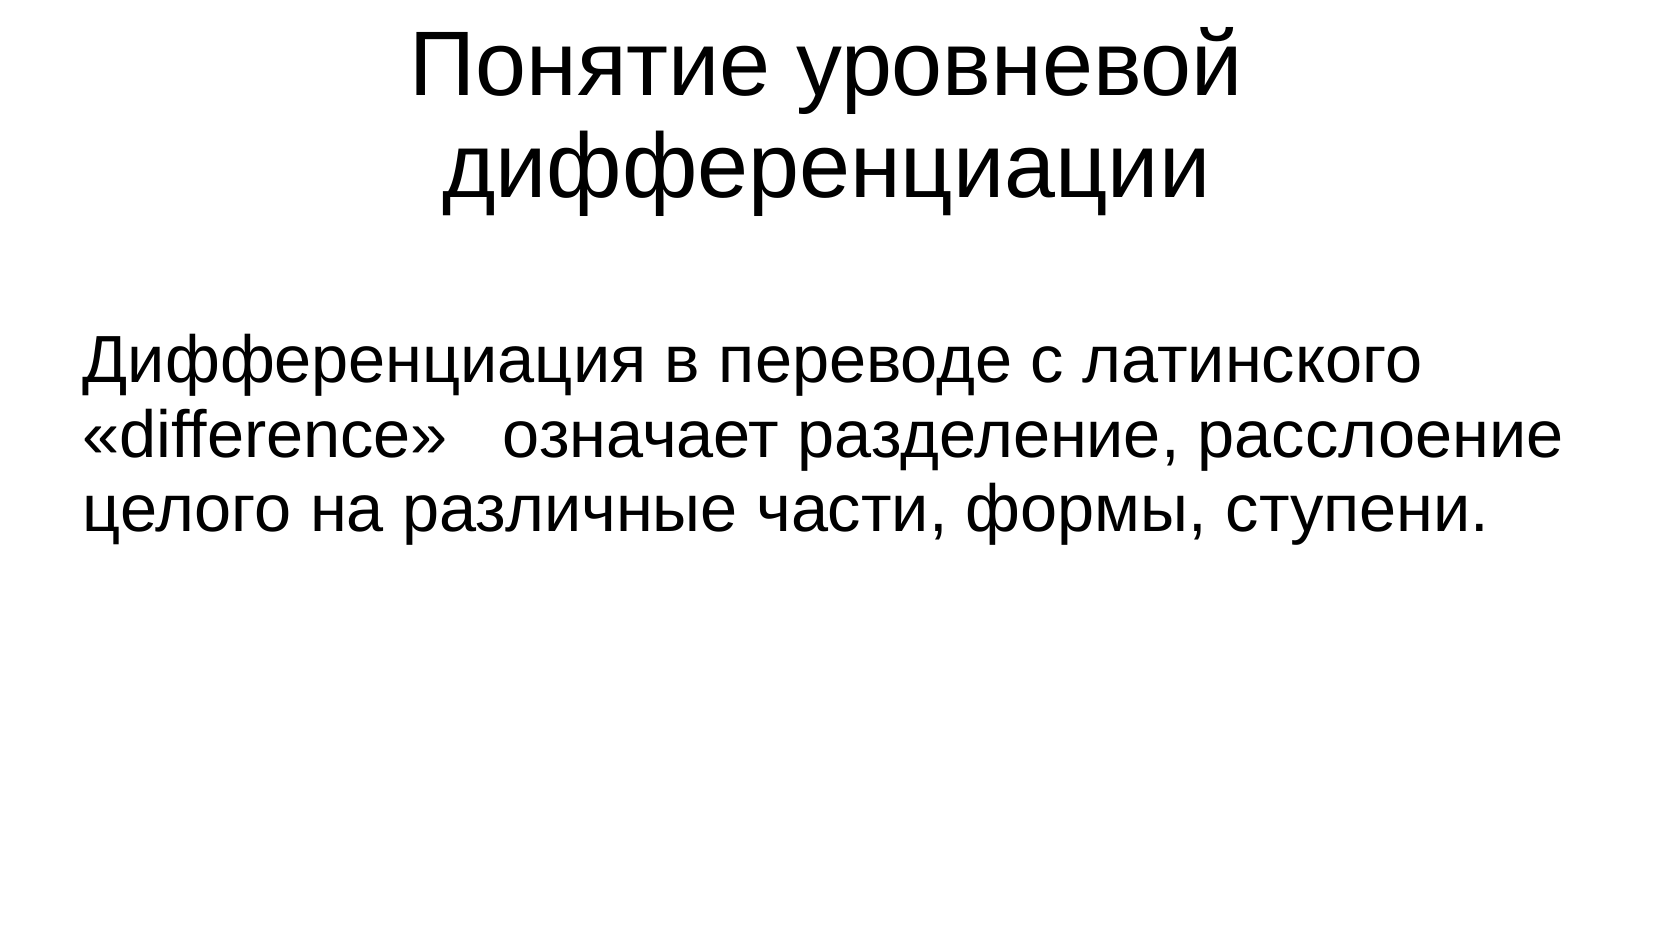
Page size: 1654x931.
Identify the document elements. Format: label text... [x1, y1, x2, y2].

list Дифференциация в переводе с латинского «difference» означает разделение, расслоение целого на различные части, формы, ступени. [82, 217, 1571, 758]
title Понятие уровневой дифференциации [82, 12, 1571, 217]
